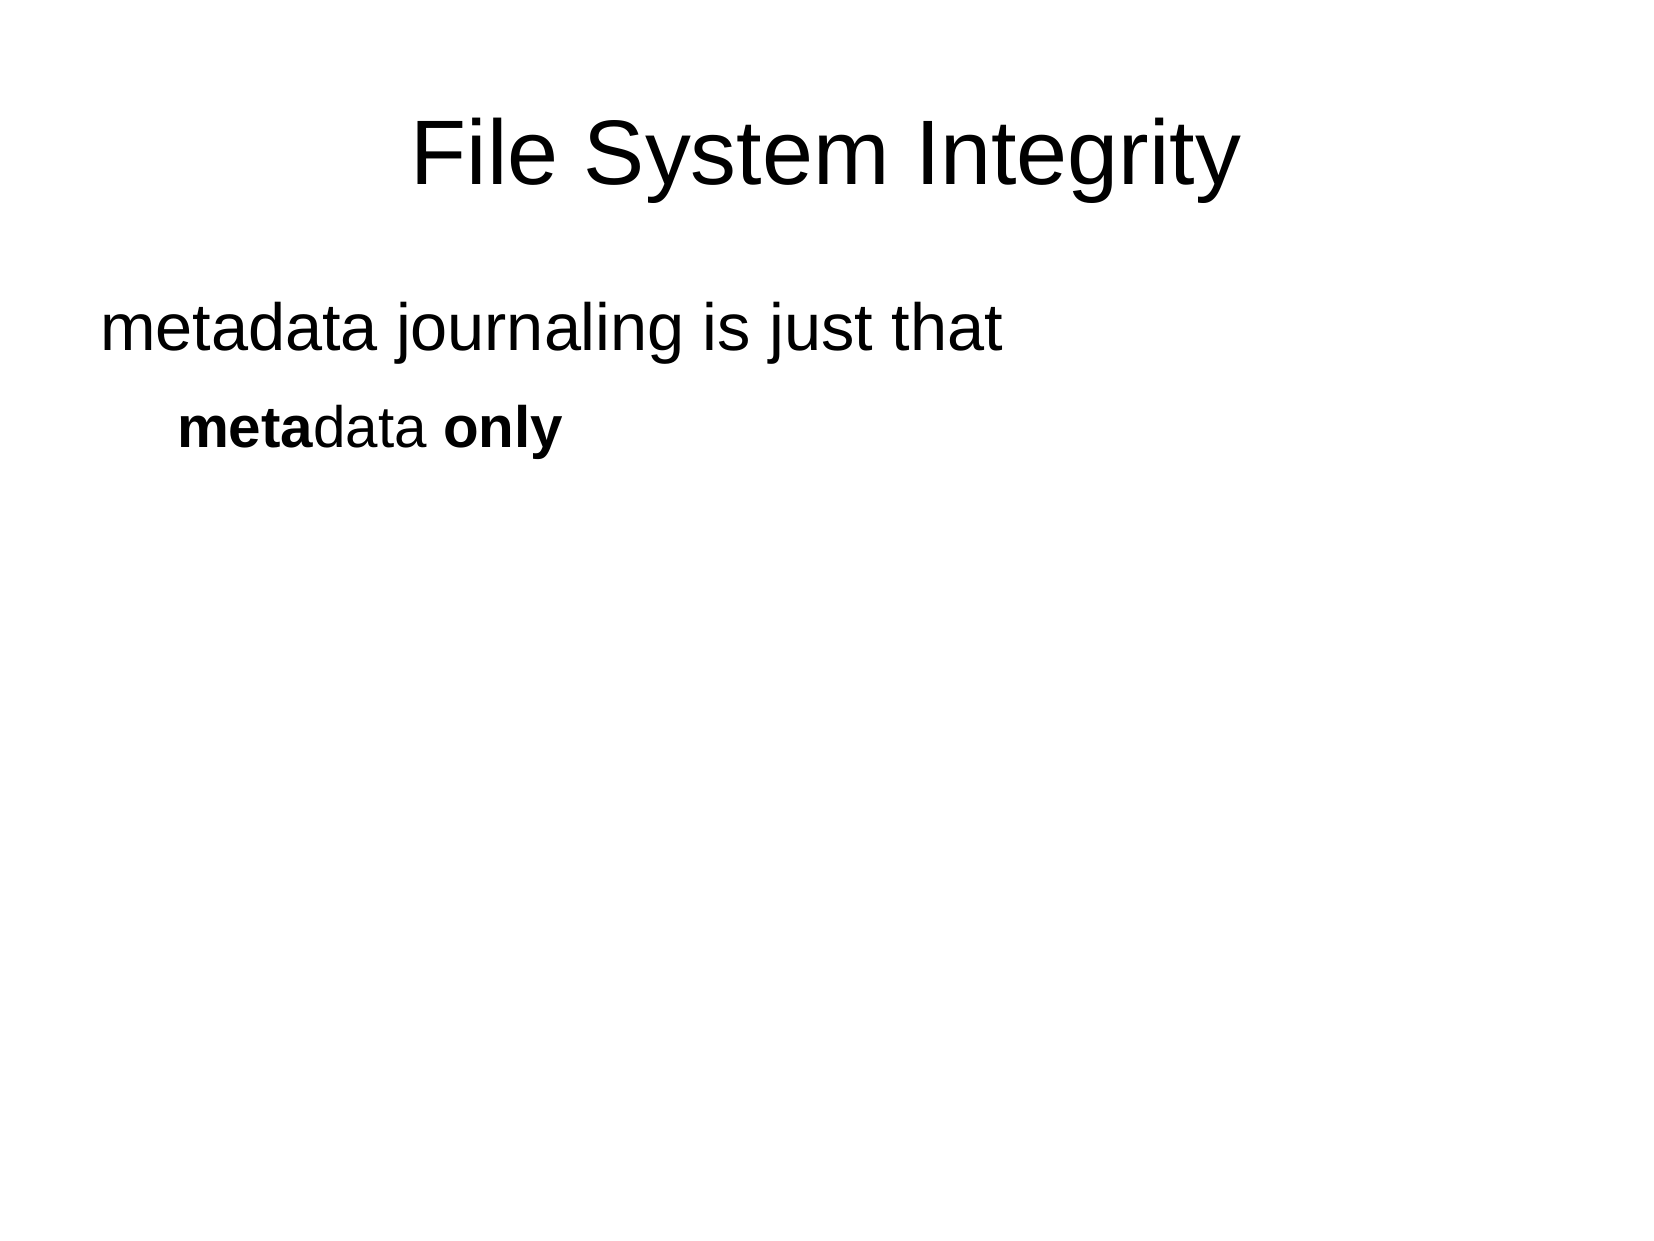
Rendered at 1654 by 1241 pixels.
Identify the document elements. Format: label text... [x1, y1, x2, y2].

title File System Integrity [82, 56, 1571, 250]
list metadata journaling is just that metadata only [82, 290, 1571, 1094]
